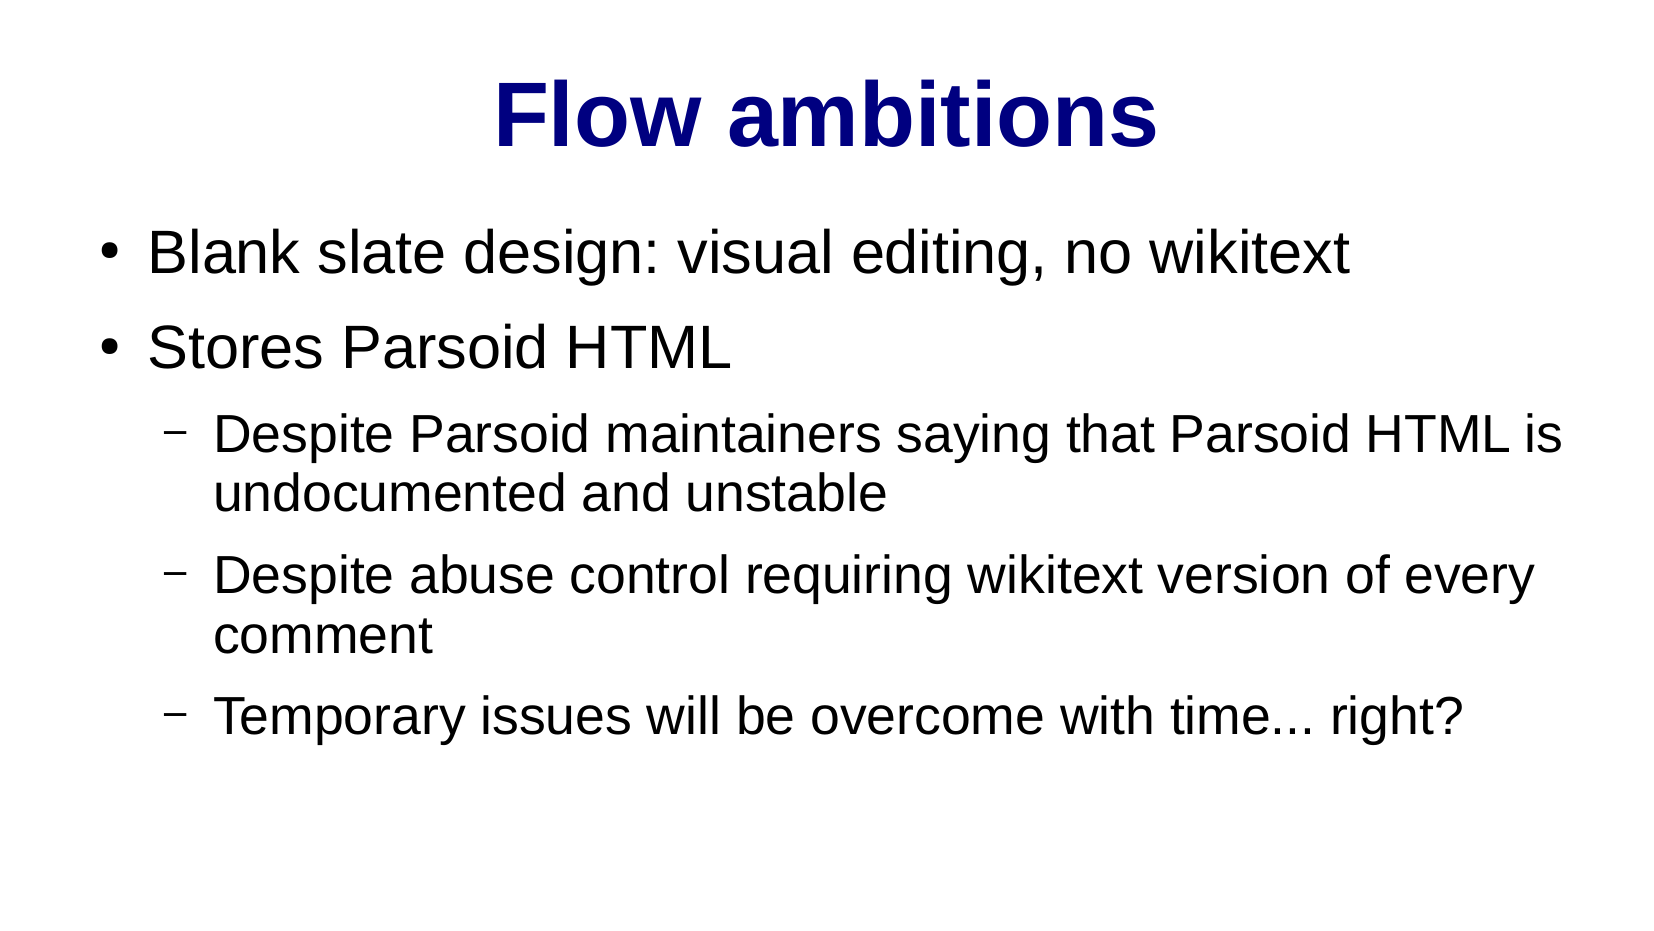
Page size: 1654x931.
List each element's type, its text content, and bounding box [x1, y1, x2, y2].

title Flow ambitions [82, 37, 1571, 193]
list Blank slate design: visual editing, no wikitext Stores Parsoid HTML Despite Parsoid maintainers saying that Parsoid HTML is undocumented and unstable Despite abuse control requiring wikitext version of every comment Temporary issues will be overcome with time... right? [82, 217, 1571, 758]
